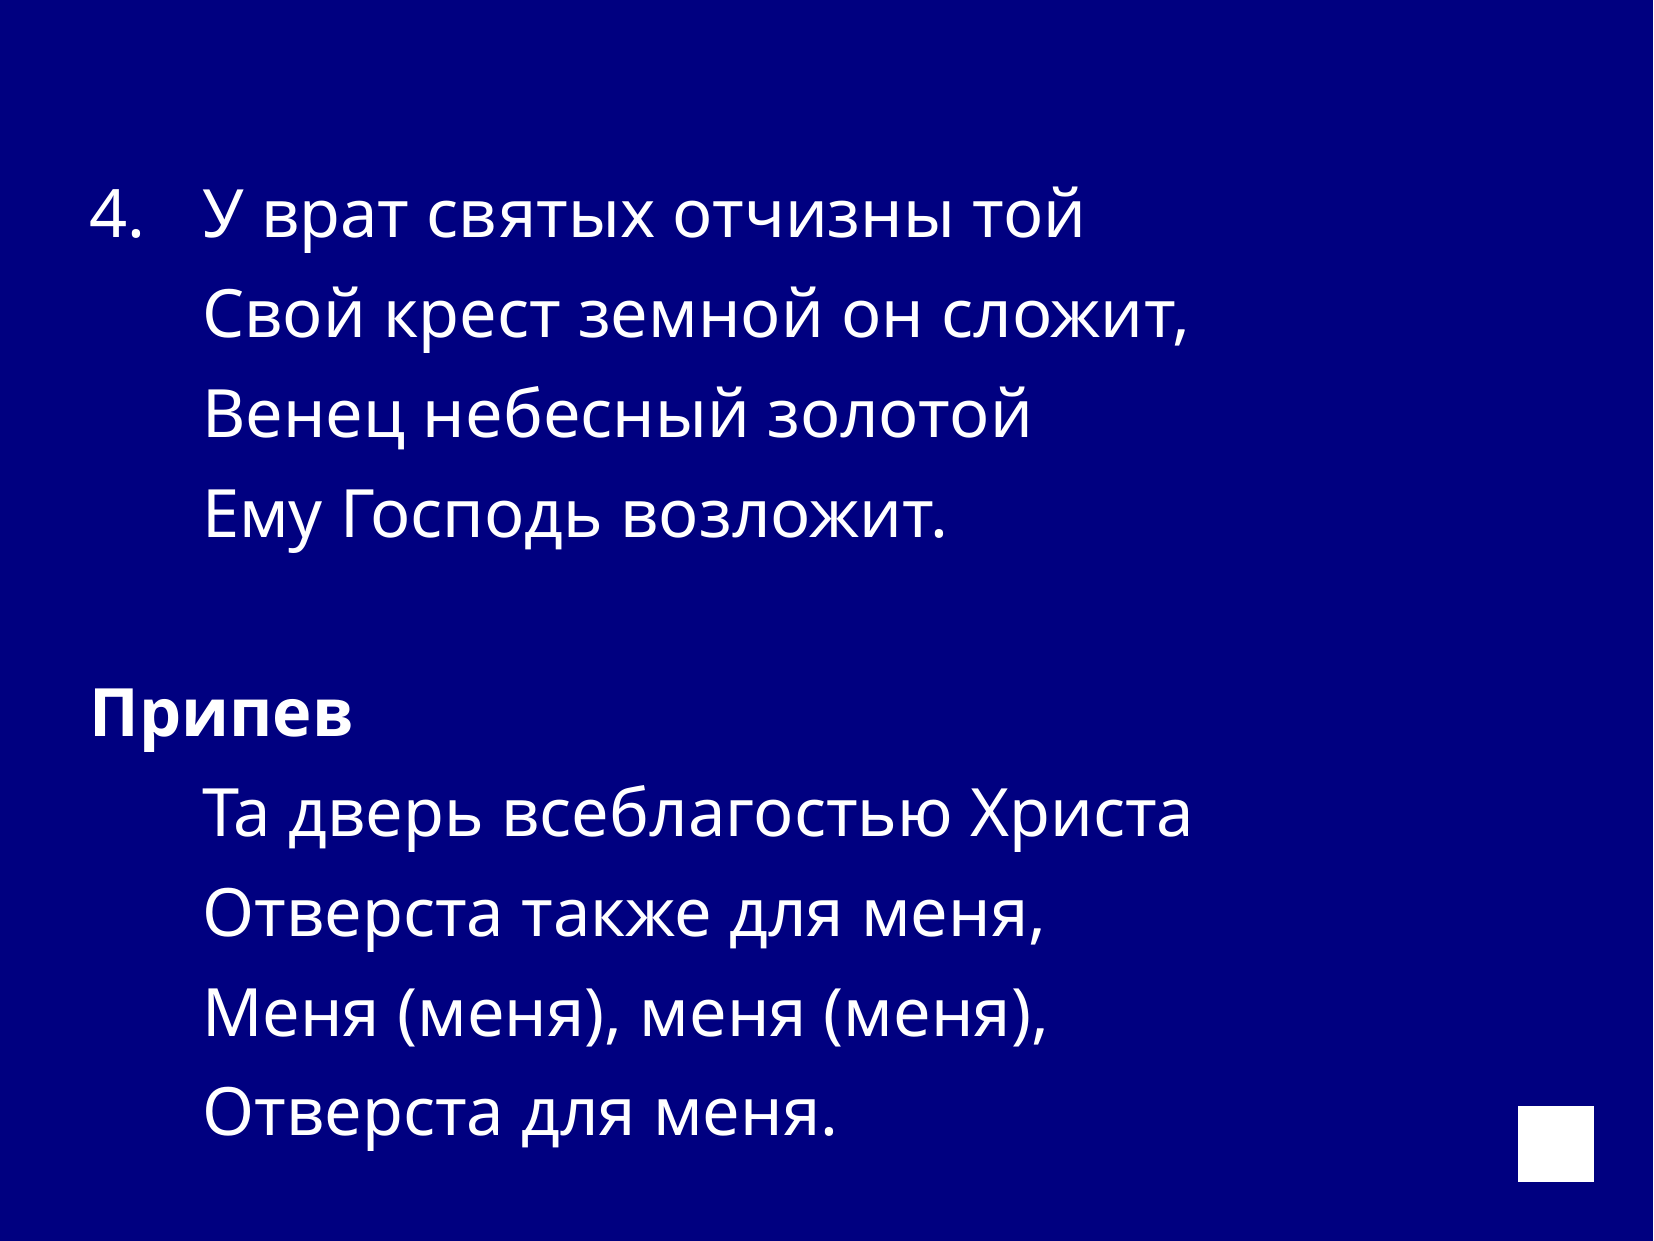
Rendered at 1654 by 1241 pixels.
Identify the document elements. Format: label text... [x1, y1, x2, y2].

text_box 4. У врат святых отчизны той Свой крест земной он сложит, Венец небесный золотой Ему Господь возложит. Припев Та дверь всеблагостью Христа Отверста также для меня, Меня (меня), меня (меня), Отверста для меня. [75, 150, 1576, 1163]
text_box [1518, 1106, 1594, 1182]
